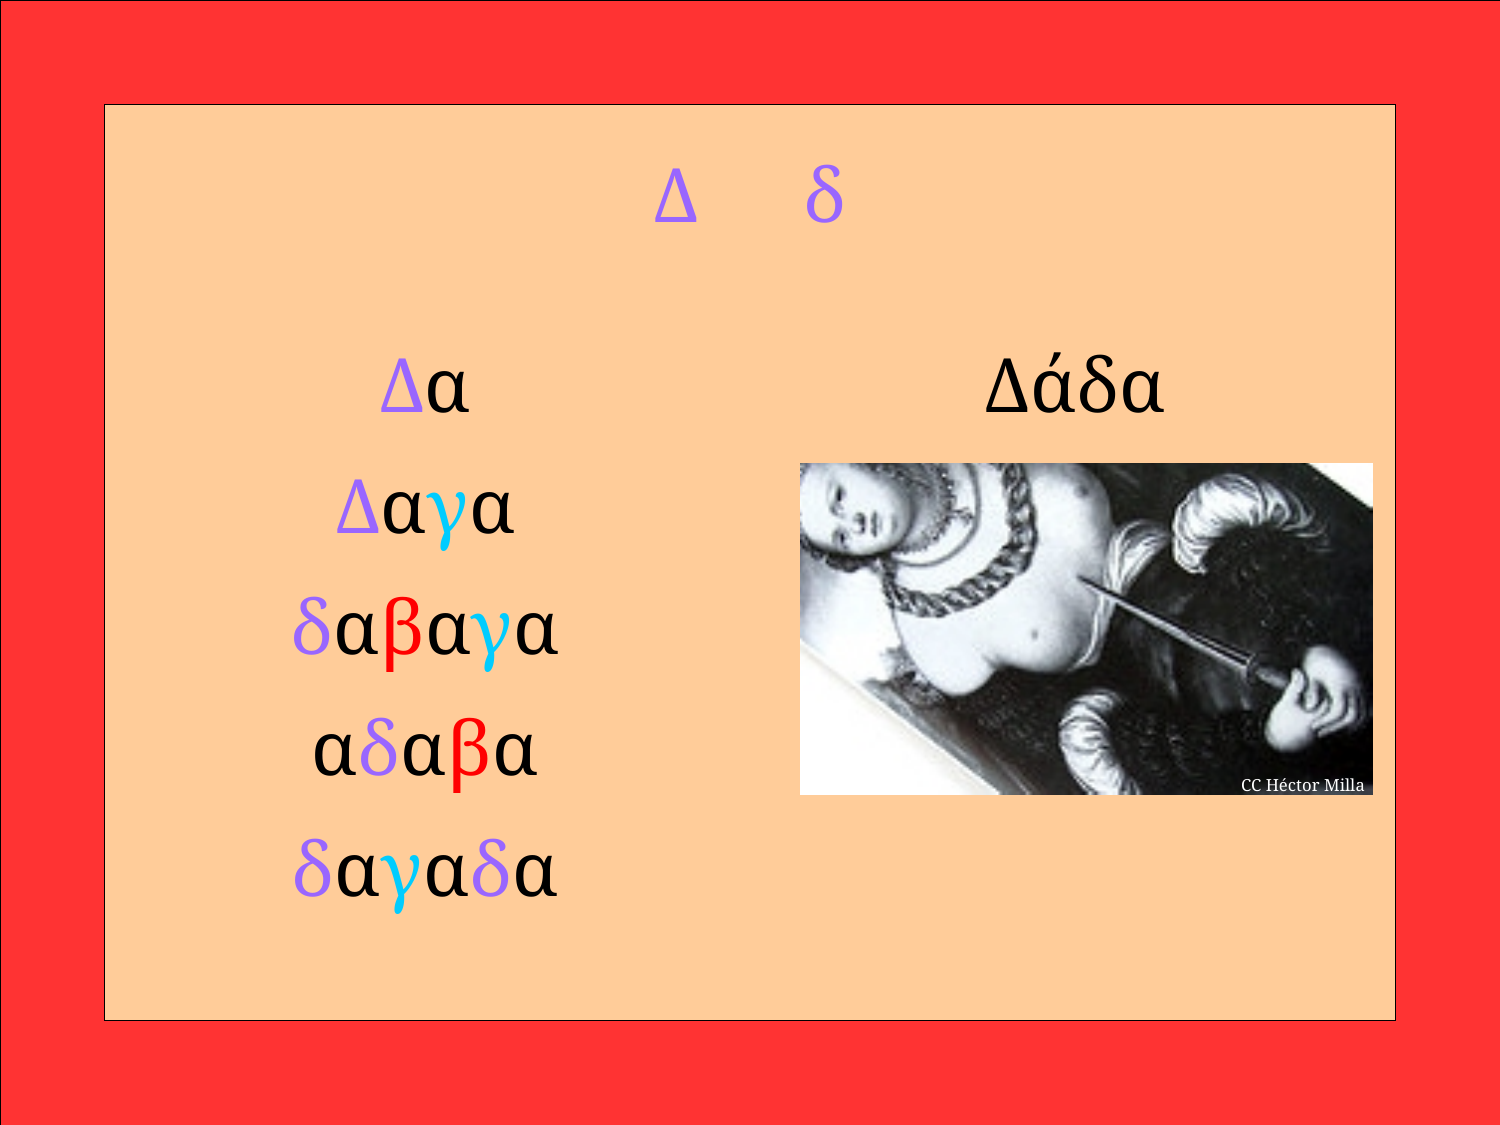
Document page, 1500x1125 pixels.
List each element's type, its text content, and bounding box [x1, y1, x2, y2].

text_box CC Héctor Milla [1226, 763, 1395, 801]
text_box [0, 0, 1500, 1125]
list Δάδα [762, 324, 1388, 1001]
list Δα Δαγα δαβαγα αδαβα δαγαδα [112, 324, 738, 1001]
title Δ δ [112, 105, 1388, 288]
picture [800, 463, 1373, 795]
